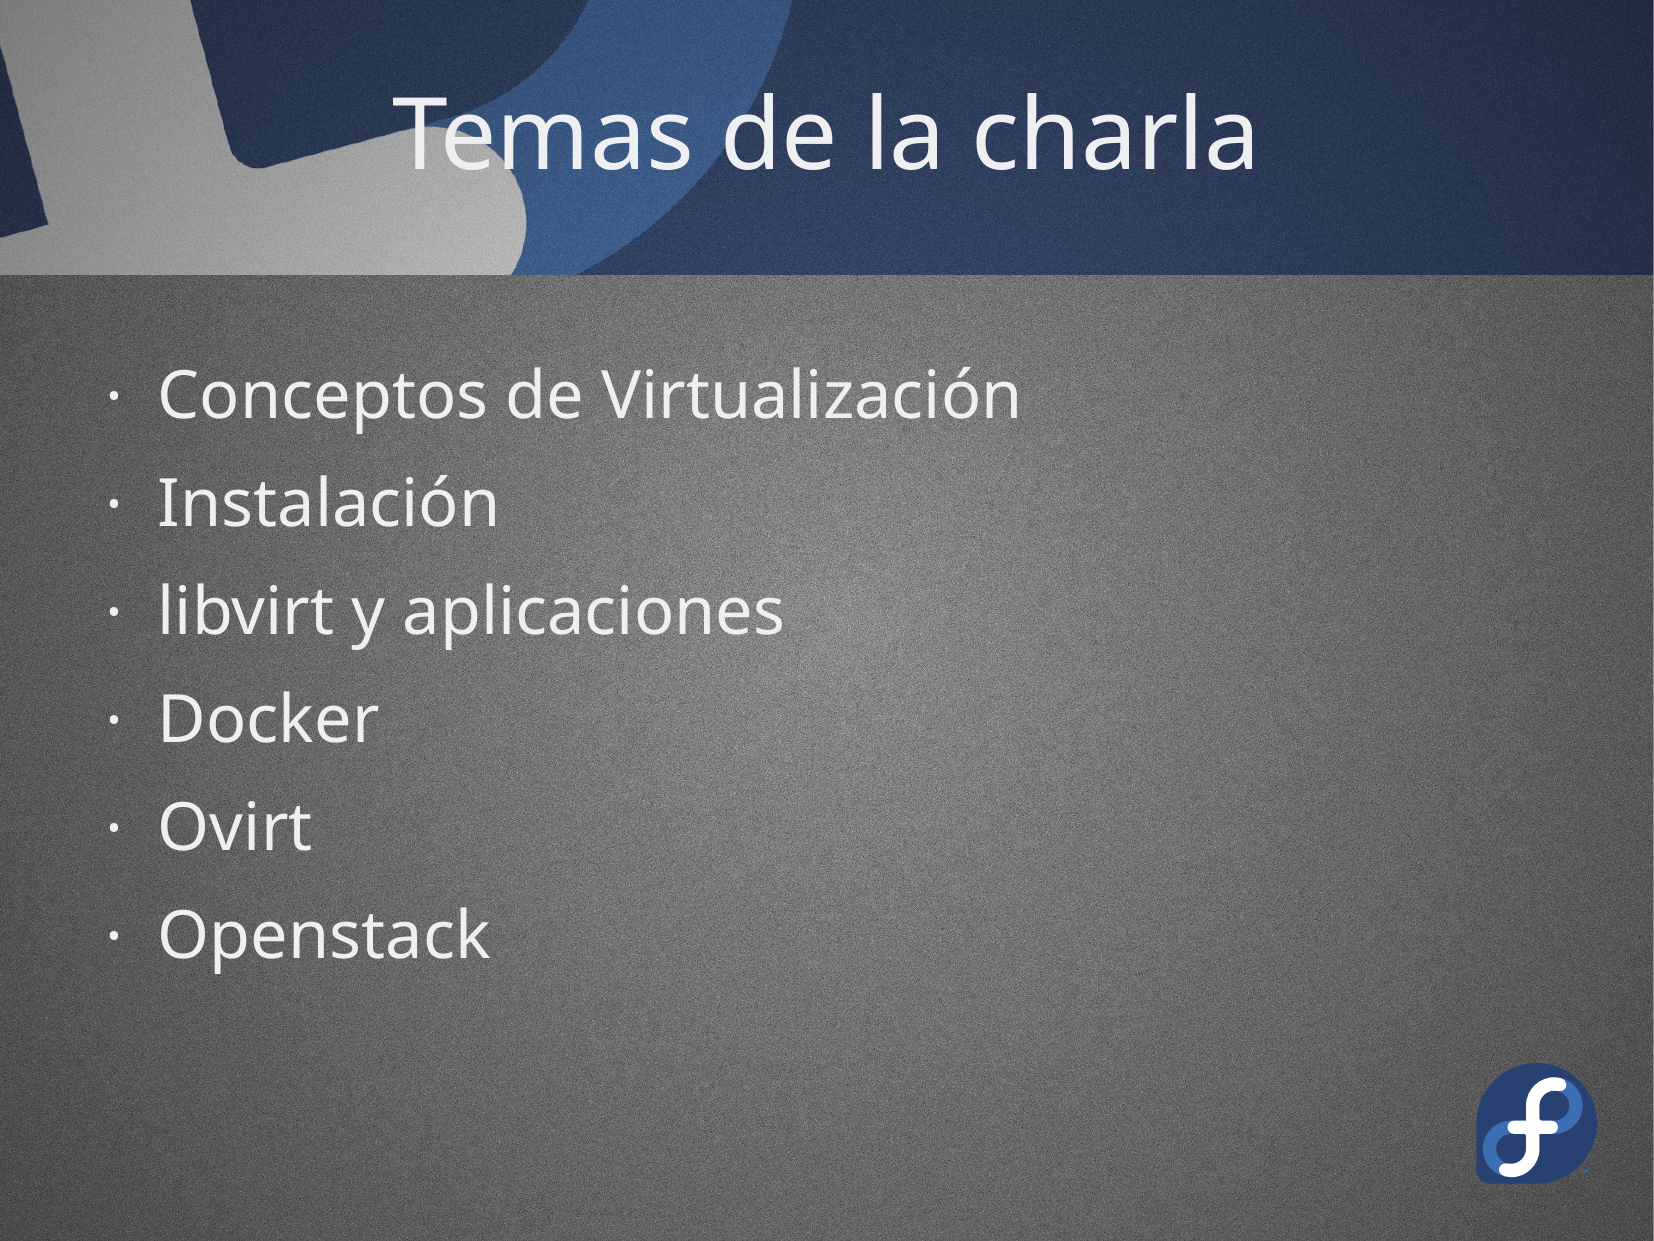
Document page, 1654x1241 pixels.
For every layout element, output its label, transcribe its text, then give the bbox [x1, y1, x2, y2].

picture [0, 0, 1654, 1241]
text_box Conceptos de Virtualización Instalación libvirt y aplicaciones Docker Ovirt Openstack [88, 354, 1565, 1064]
text_box Temas de la charla [88, 29, 1565, 237]
